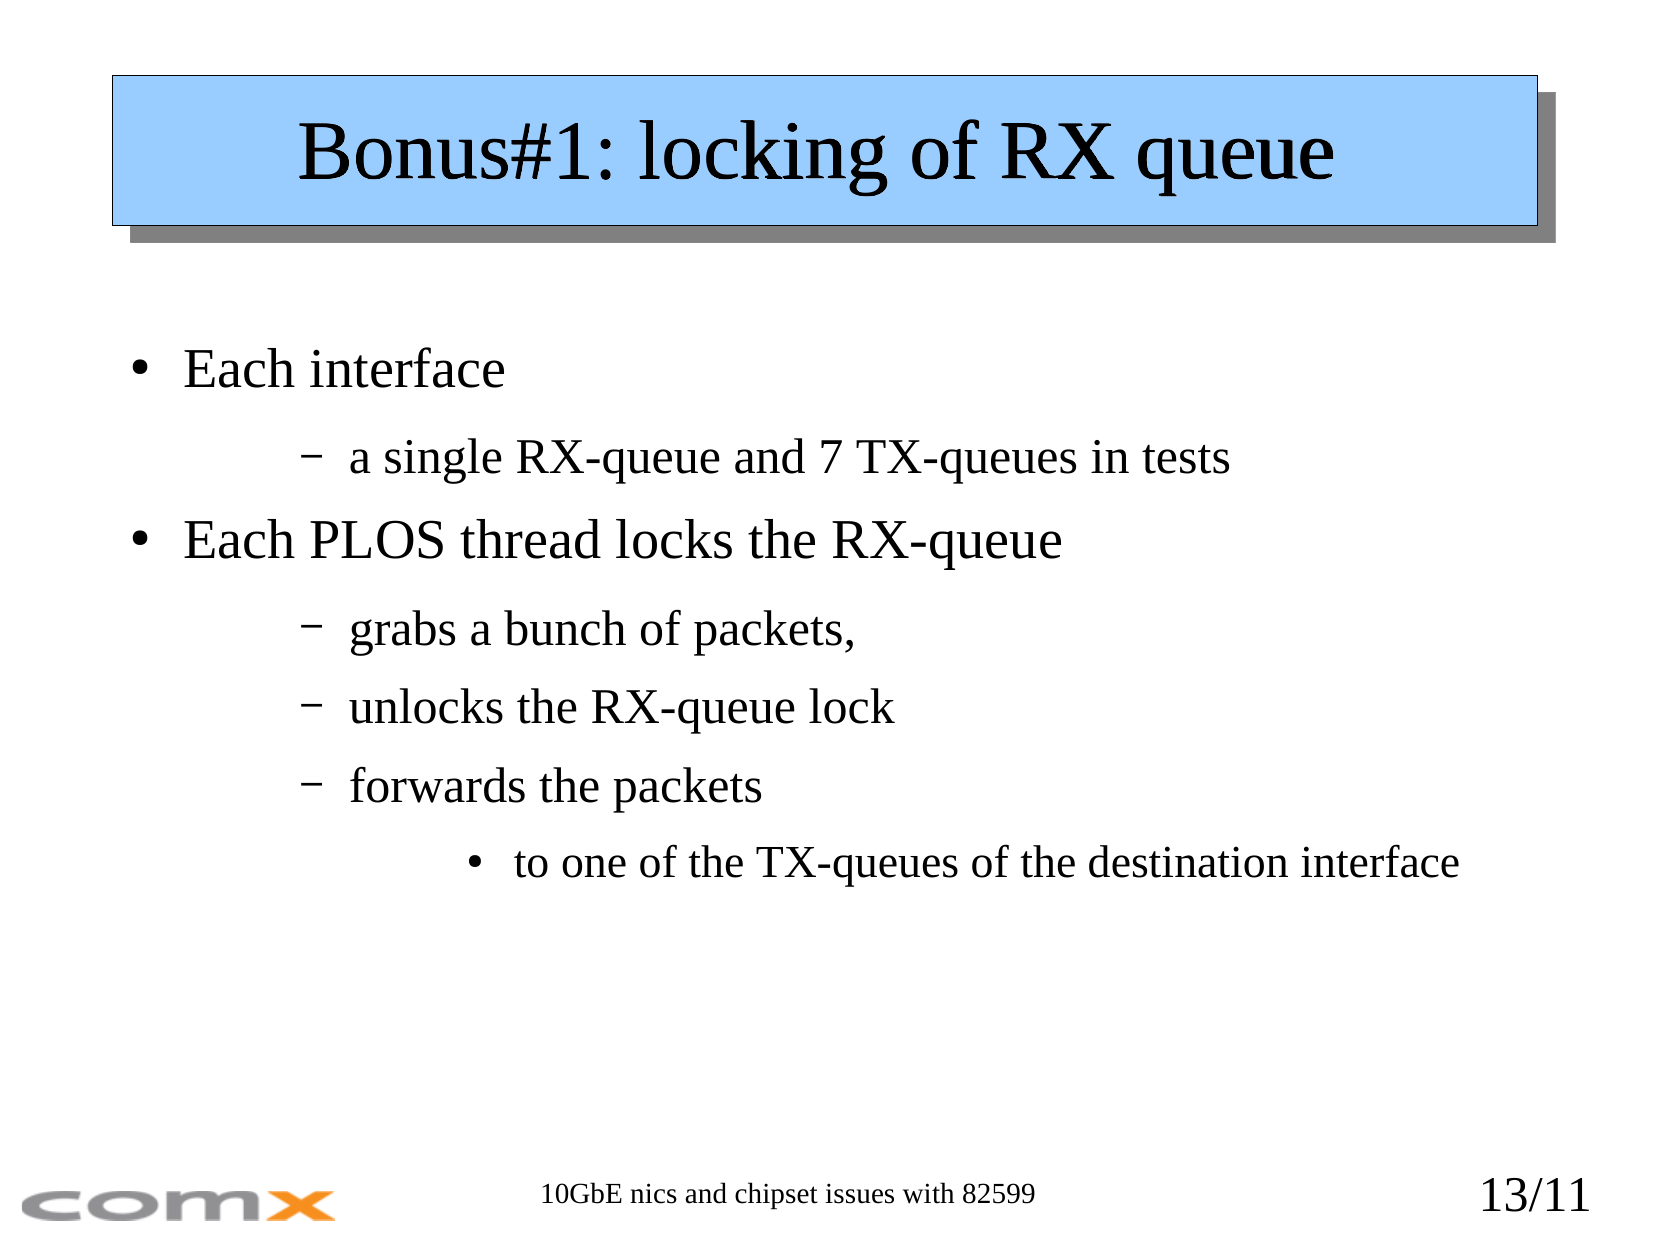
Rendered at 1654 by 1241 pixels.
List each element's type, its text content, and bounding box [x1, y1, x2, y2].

list Each interface a single RX-queue and 7 TX-queues in tests Each PLOS thread locks the RX-queue grabs a bunch of packets, unlocks the RX-queue lock forwards the packets to one of the TX-queues of the destination interface [112, 337, 1538, 1096]
picture [21, 1191, 335, 1221]
title Bonus#1: locking of RX queue [116, 90, 1538, 211]
